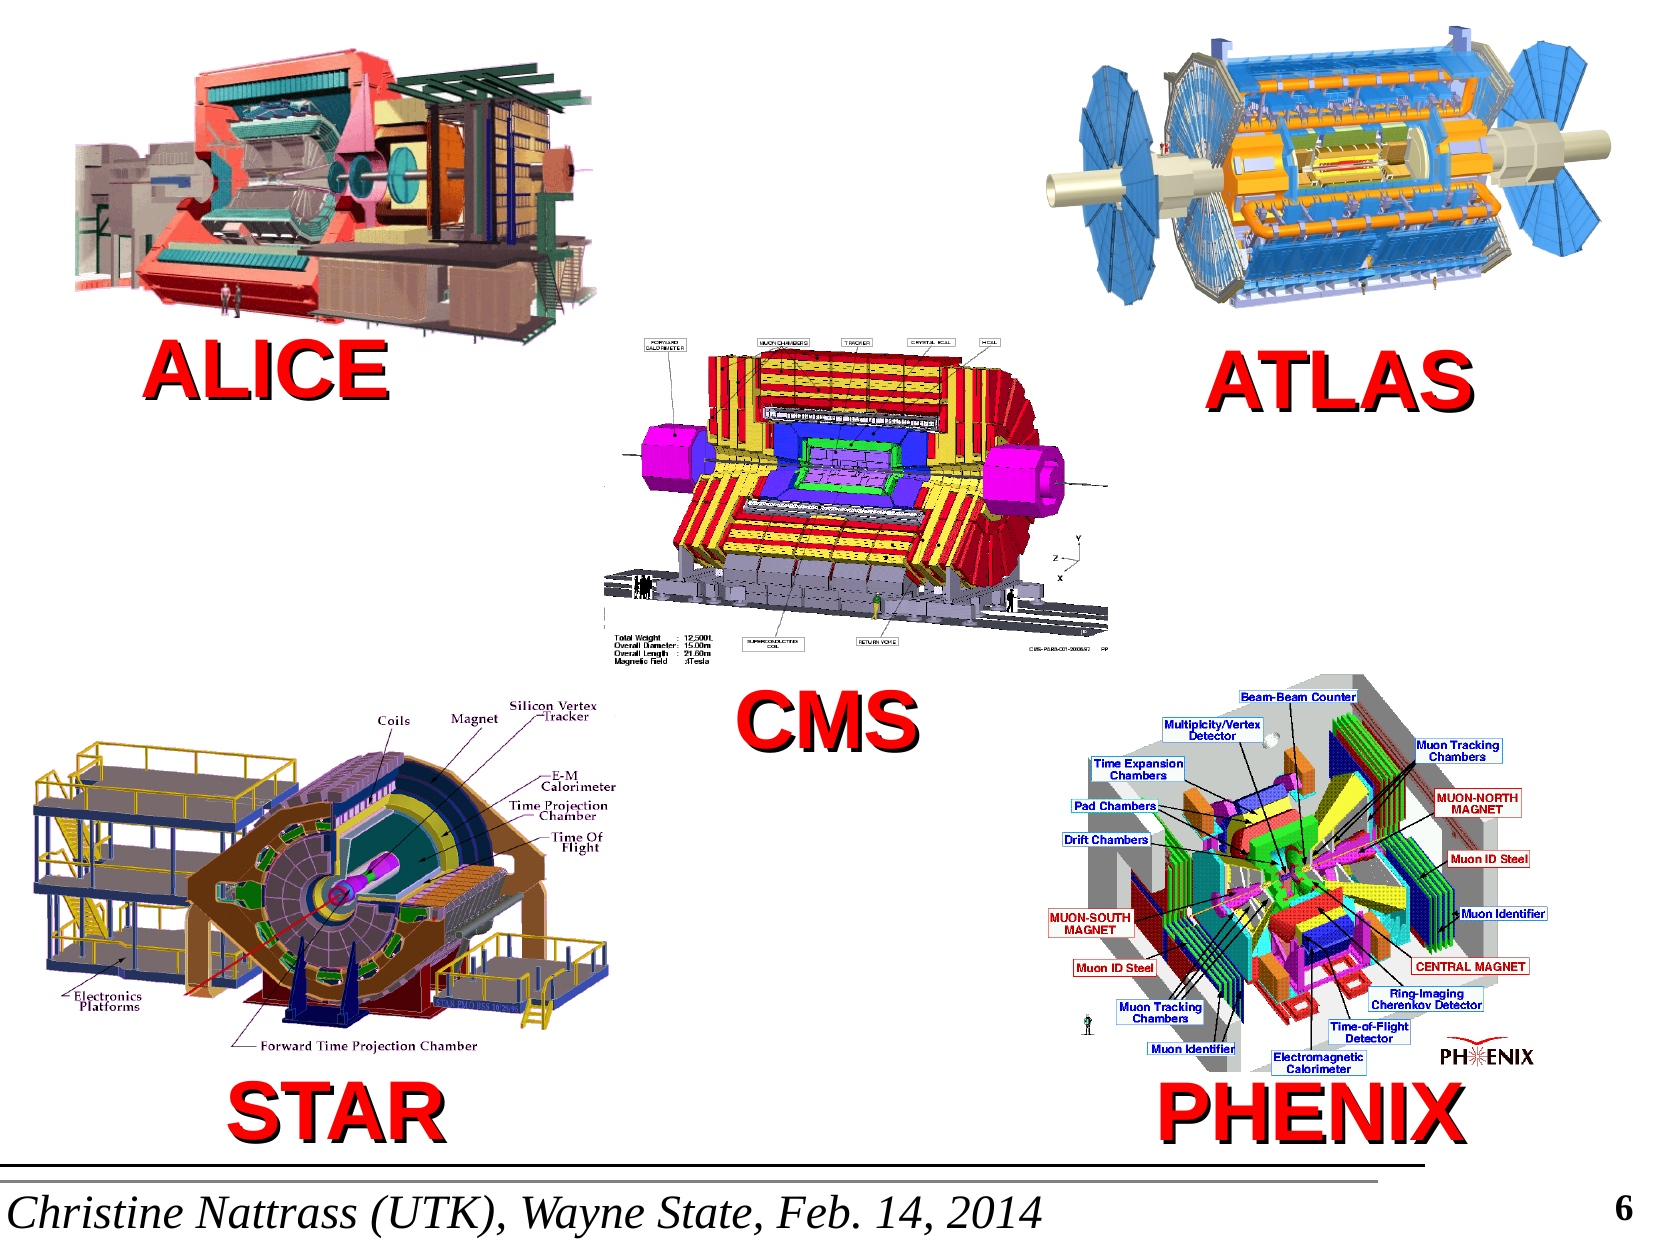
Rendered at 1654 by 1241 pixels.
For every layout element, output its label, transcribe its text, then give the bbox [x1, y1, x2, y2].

picture [15, 0, 1621, 1087]
text_box STAR [210, 1056, 497, 1166]
text_box PHENIX [1140, 1057, 1516, 1167]
text_box ALICE [125, 314, 555, 491]
text_box CMS [720, 666, 1099, 775]
text_box ATLAS [1162, 325, 1516, 434]
